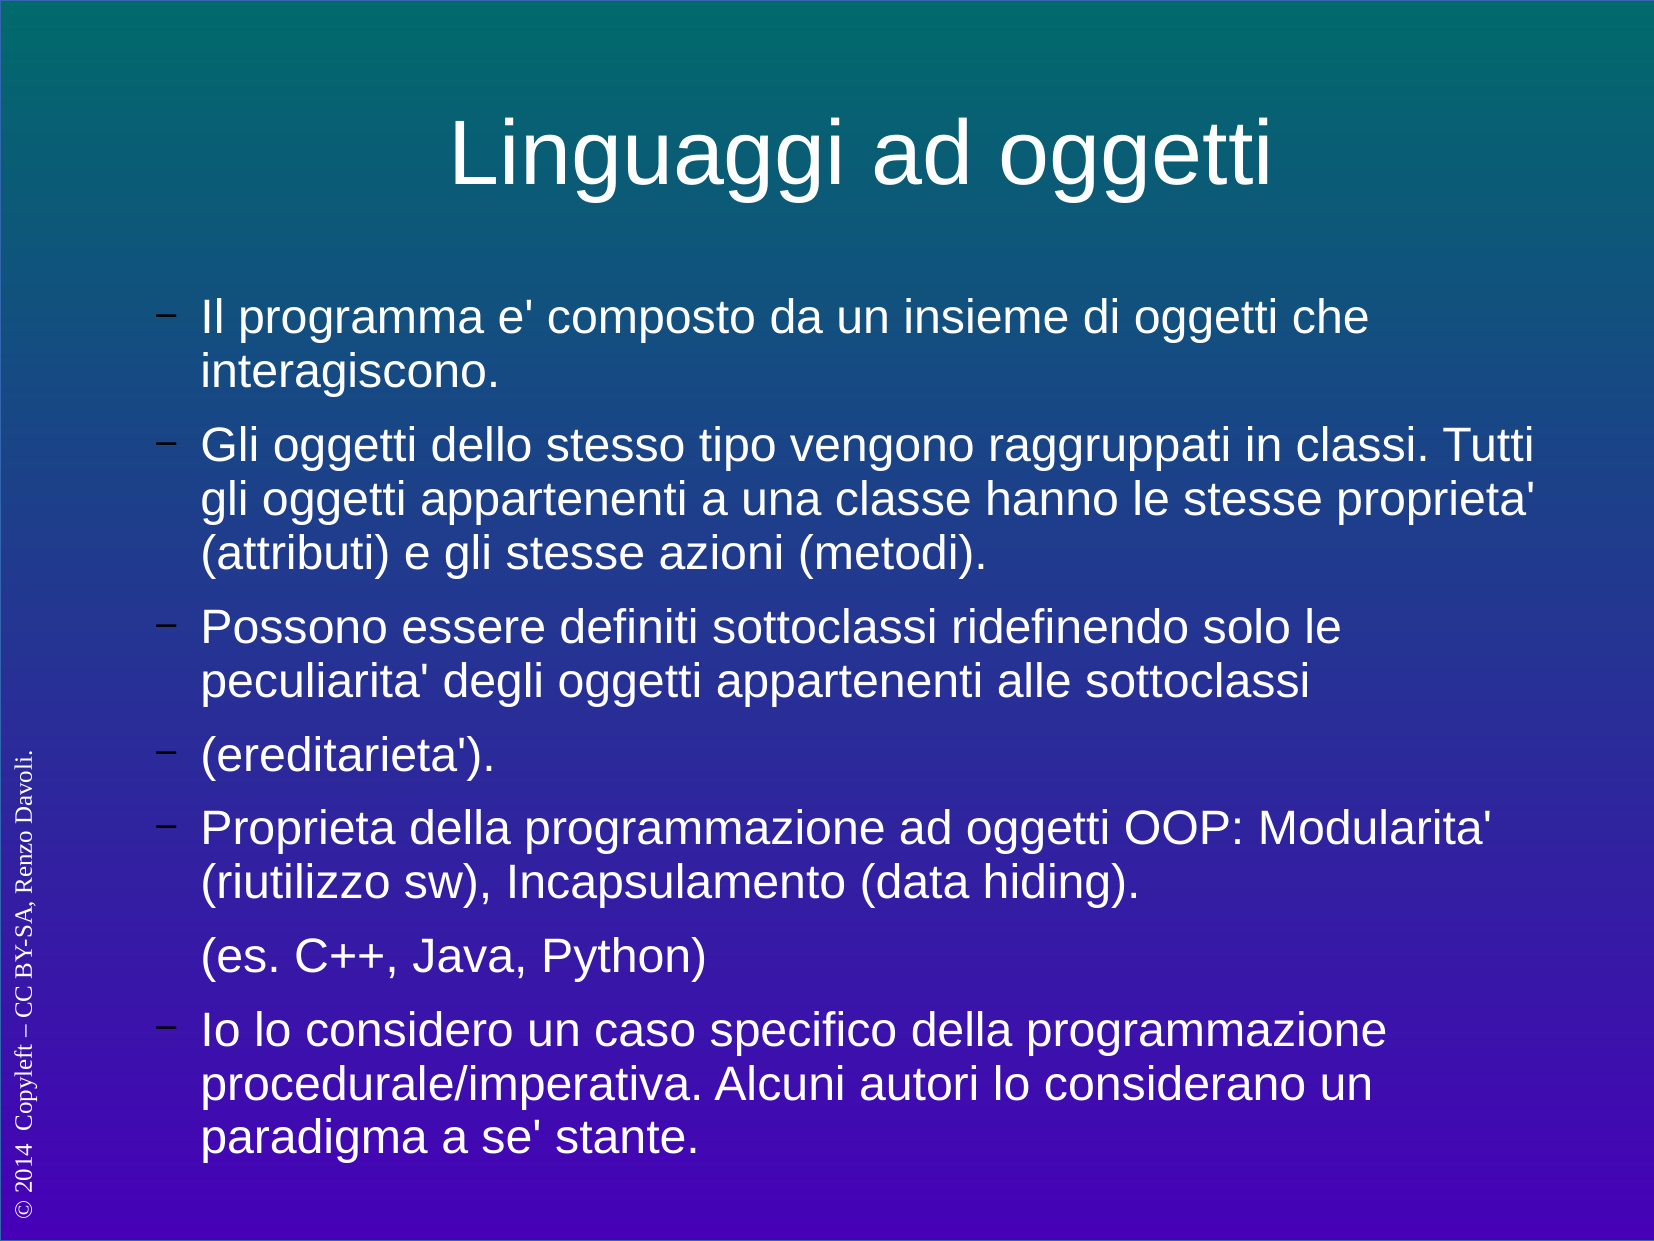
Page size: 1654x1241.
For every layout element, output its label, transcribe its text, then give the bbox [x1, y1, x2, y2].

list Il programma e' composto da un insieme di oggetti che interagiscono. Gli oggetti dello stesso tipo vengono raggruppati in classi. Tutti gli oggetti appartenenti a una classe hanno le stesse proprieta' (attributi) e gli stesse azioni (metodi). Possono essere definiti sottoclassi ridefinendo solo le peculiarita' degli oggetti appartenenti alle sottoclassi (ereditarieta'). Proprieta della programmazione ad oggetti OOP: Modularita' (riutilizzo sw), Incapsulamento (data hiding). (es. C++, Java, Python) Io lo considero un caso specifico della programmazione procedurale/imperativa. Alcuni autori lo considerano un paradigma a se' stante. [82, 290, 1571, 1171]
title Linguaggi ad oggetti [82, 49, 1571, 257]
